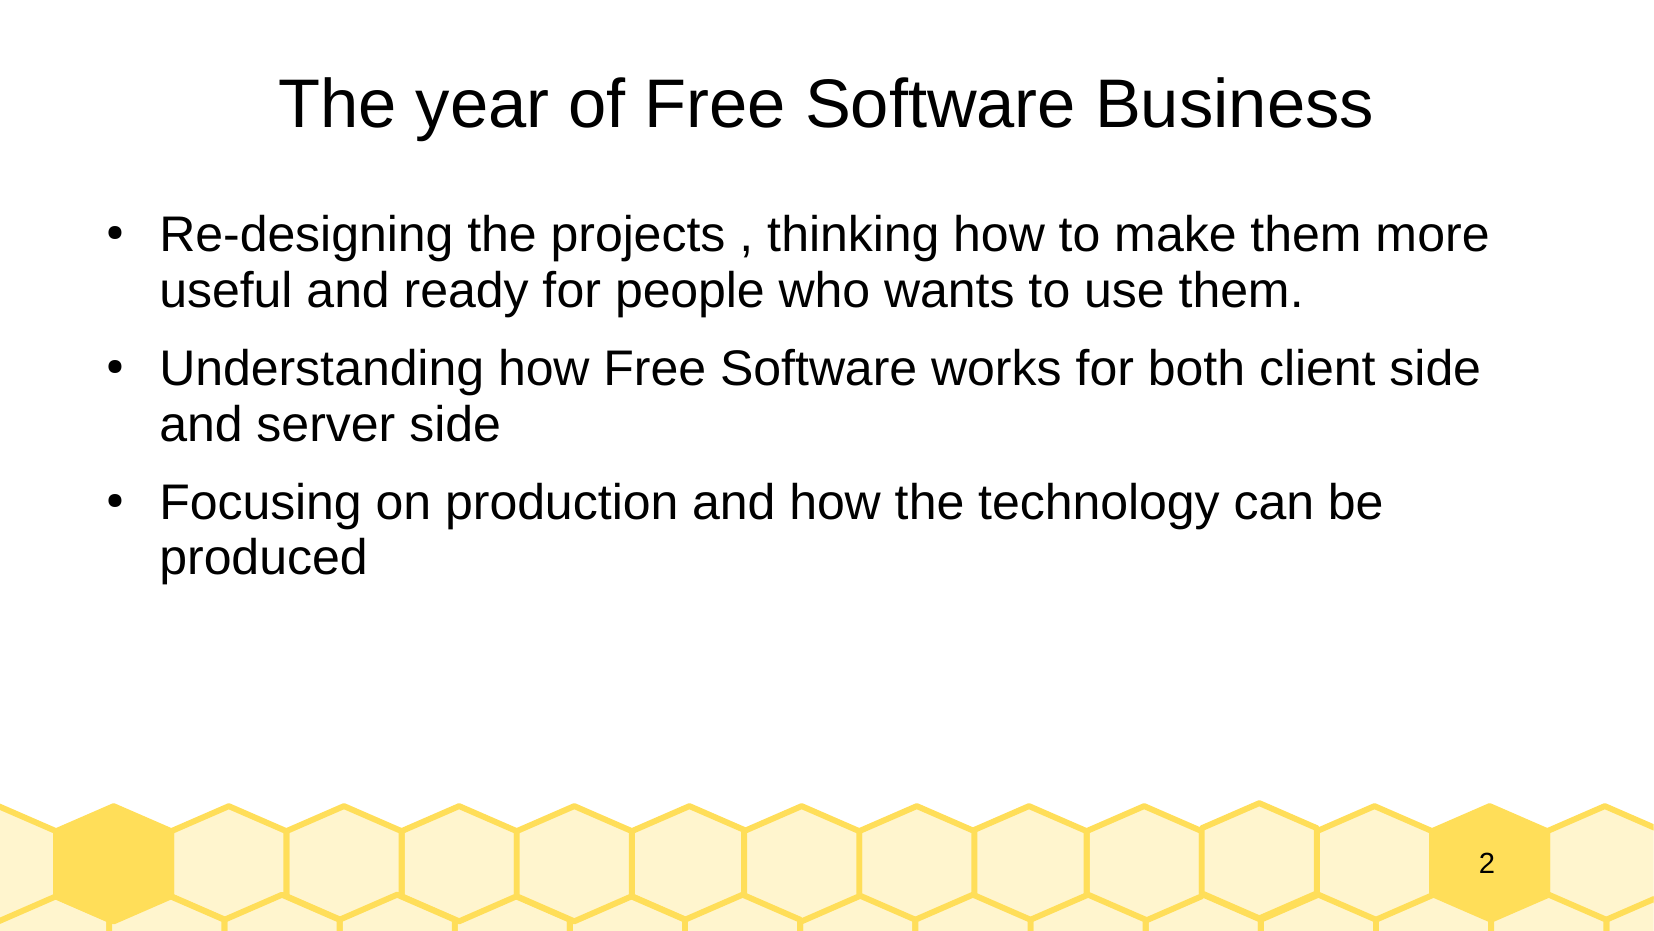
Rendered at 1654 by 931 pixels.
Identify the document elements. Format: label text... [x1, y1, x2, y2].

title The year of Free Software Business [88, 29, 1565, 178]
list Re-designing the projects , thinking how to make them more useful and ready for people who wants to use them. Understanding how Free Software works for both client side and server side Focusing on production and how the technology can be produced [88, 206, 1565, 739]
